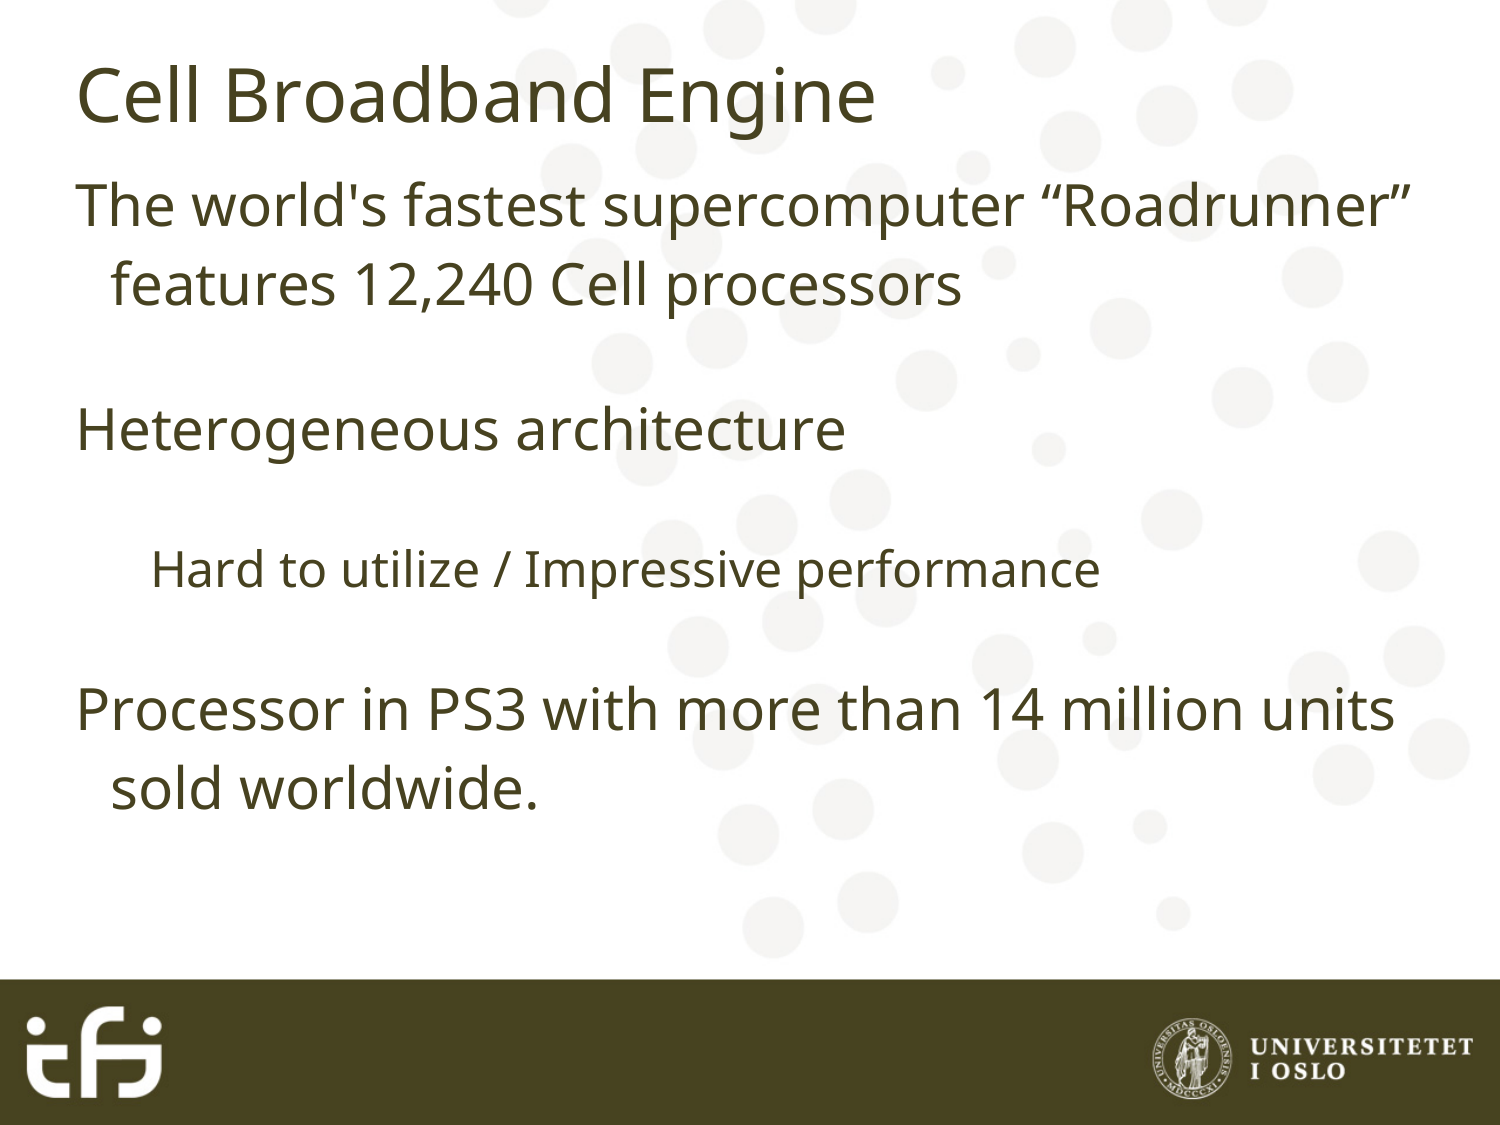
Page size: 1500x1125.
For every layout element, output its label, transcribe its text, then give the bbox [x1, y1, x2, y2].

picture [0, 0, 1500, 1125]
title Cell Broadband Engine [75, 40, 1426, 146]
list The world's fastest supercomputer “Roadrunner” features 12,240 Cell processors Heterogeneous architecture Hard to utilize / Impressive performance Processor in PS3 with more than 14 million units sold worldwide. [75, 163, 1426, 900]
